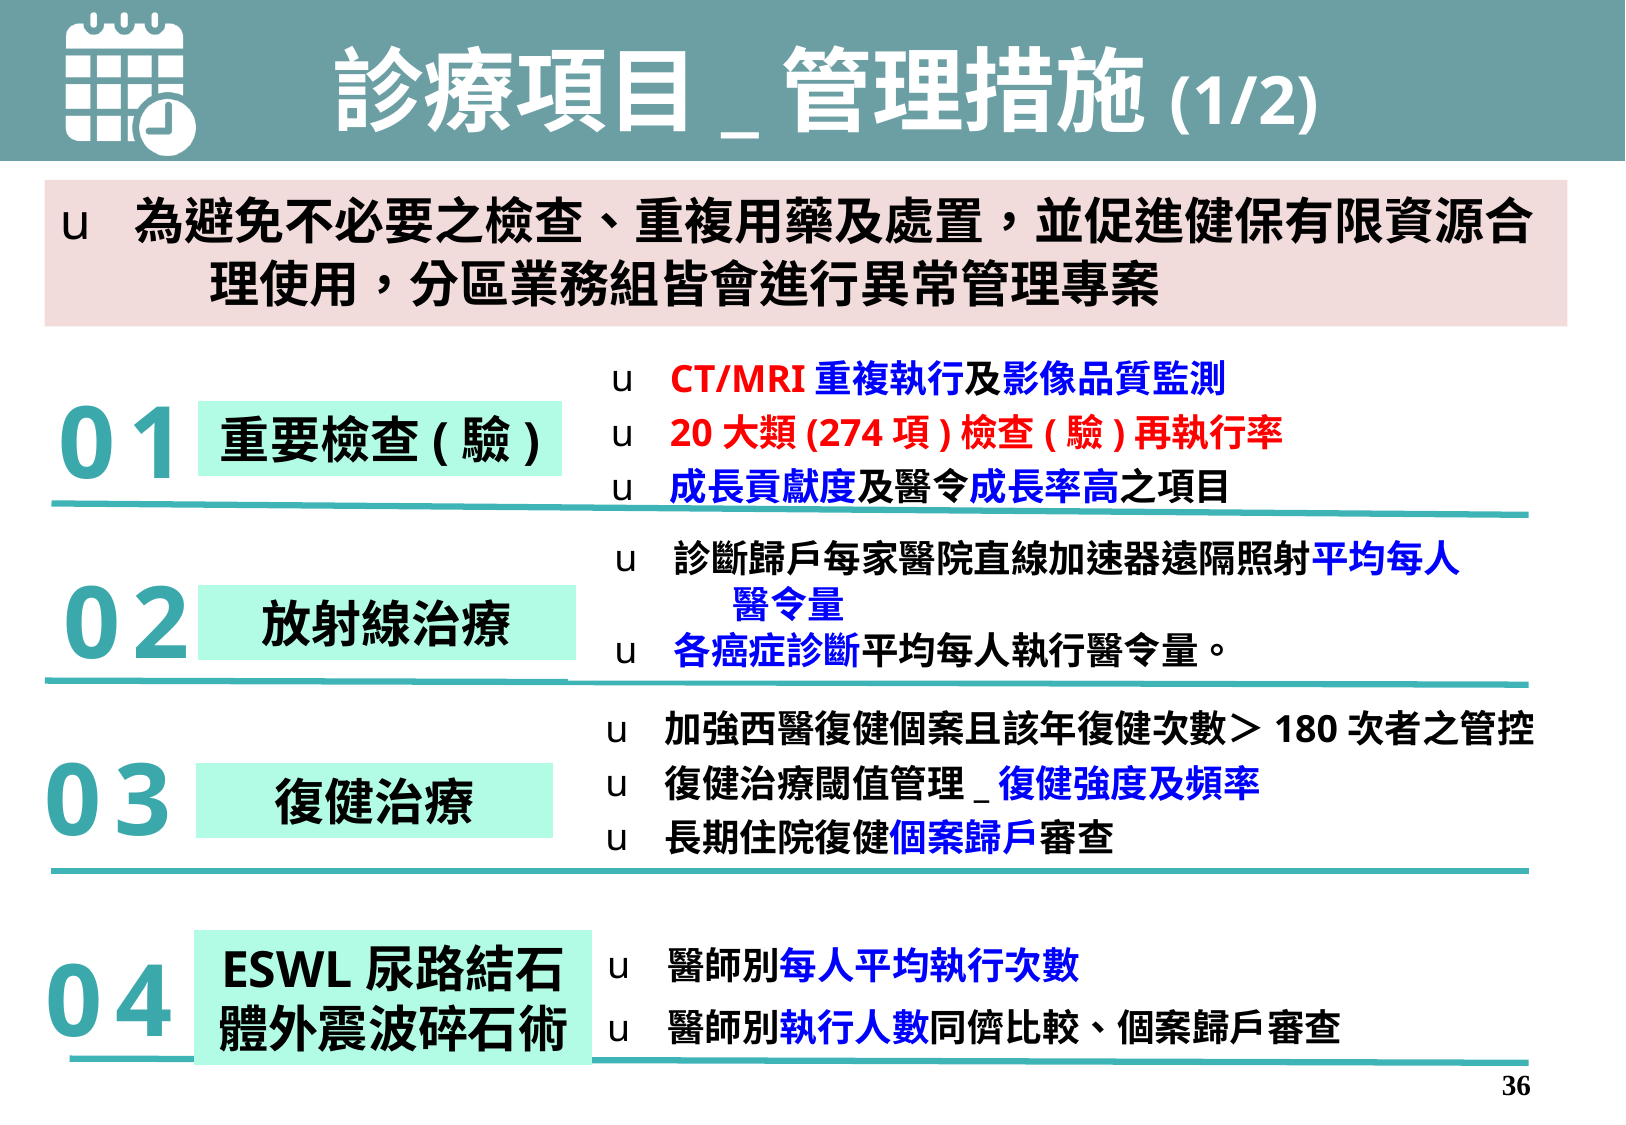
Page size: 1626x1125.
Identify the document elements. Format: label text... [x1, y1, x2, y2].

text_box 診斷歸戶每家醫院直線加速器遠隔照射平均每人醫令量 各癌症診斷平均每人執行醫令量。 [567, 526, 1486, 681]
text_box 03 [29, 727, 193, 863]
list 為避免不必要之檢查、重複用藥及處置，並促進健保有限資源合理使用，分區業務組皆會進行異常管理專案 [44, 179, 1568, 327]
text_box 01 [43, 371, 192, 507]
text_box ESWL尿路結石體外震波碎石術 [194, 930, 592, 1065]
text_box CT/MRI重複執行及影像品質監測 20大類(274項)檢查(驗)再執行率 成長貢獻度及醫令成長率高之項目 [564, 338, 1546, 516]
text_box 醫師別每人平均執行次數 醫師別執行人數同儕比較、個案歸戶審查 [592, 916, 1546, 1057]
text_box 放射線治療 [198, 585, 576, 660]
text_box 復健治療 [196, 763, 553, 838]
text_box 重要檢查(驗) [198, 401, 562, 476]
text_box 02 [48, 550, 217, 686]
text_box <編號> [1486, 1042, 1604, 1125]
text_box 加強西醫復健個案且該年復健次數＞180次者之管控 復健治療閾值管理_復健強度及頻率 長期住院復健個案歸戶審查 [564, 689, 1625, 866]
text_box CT/MRI重複執行及影像品質監測 20大類(274項)檢查(驗)再執行率 成長貢獻度及醫令成長率高之項目 [564, 511, 1143, 516]
title 診療項目_管理措施(1/2) [0, 0, 1625, 175]
text_box 04 [30, 928, 197, 1064]
picture [32, 0, 229, 160]
